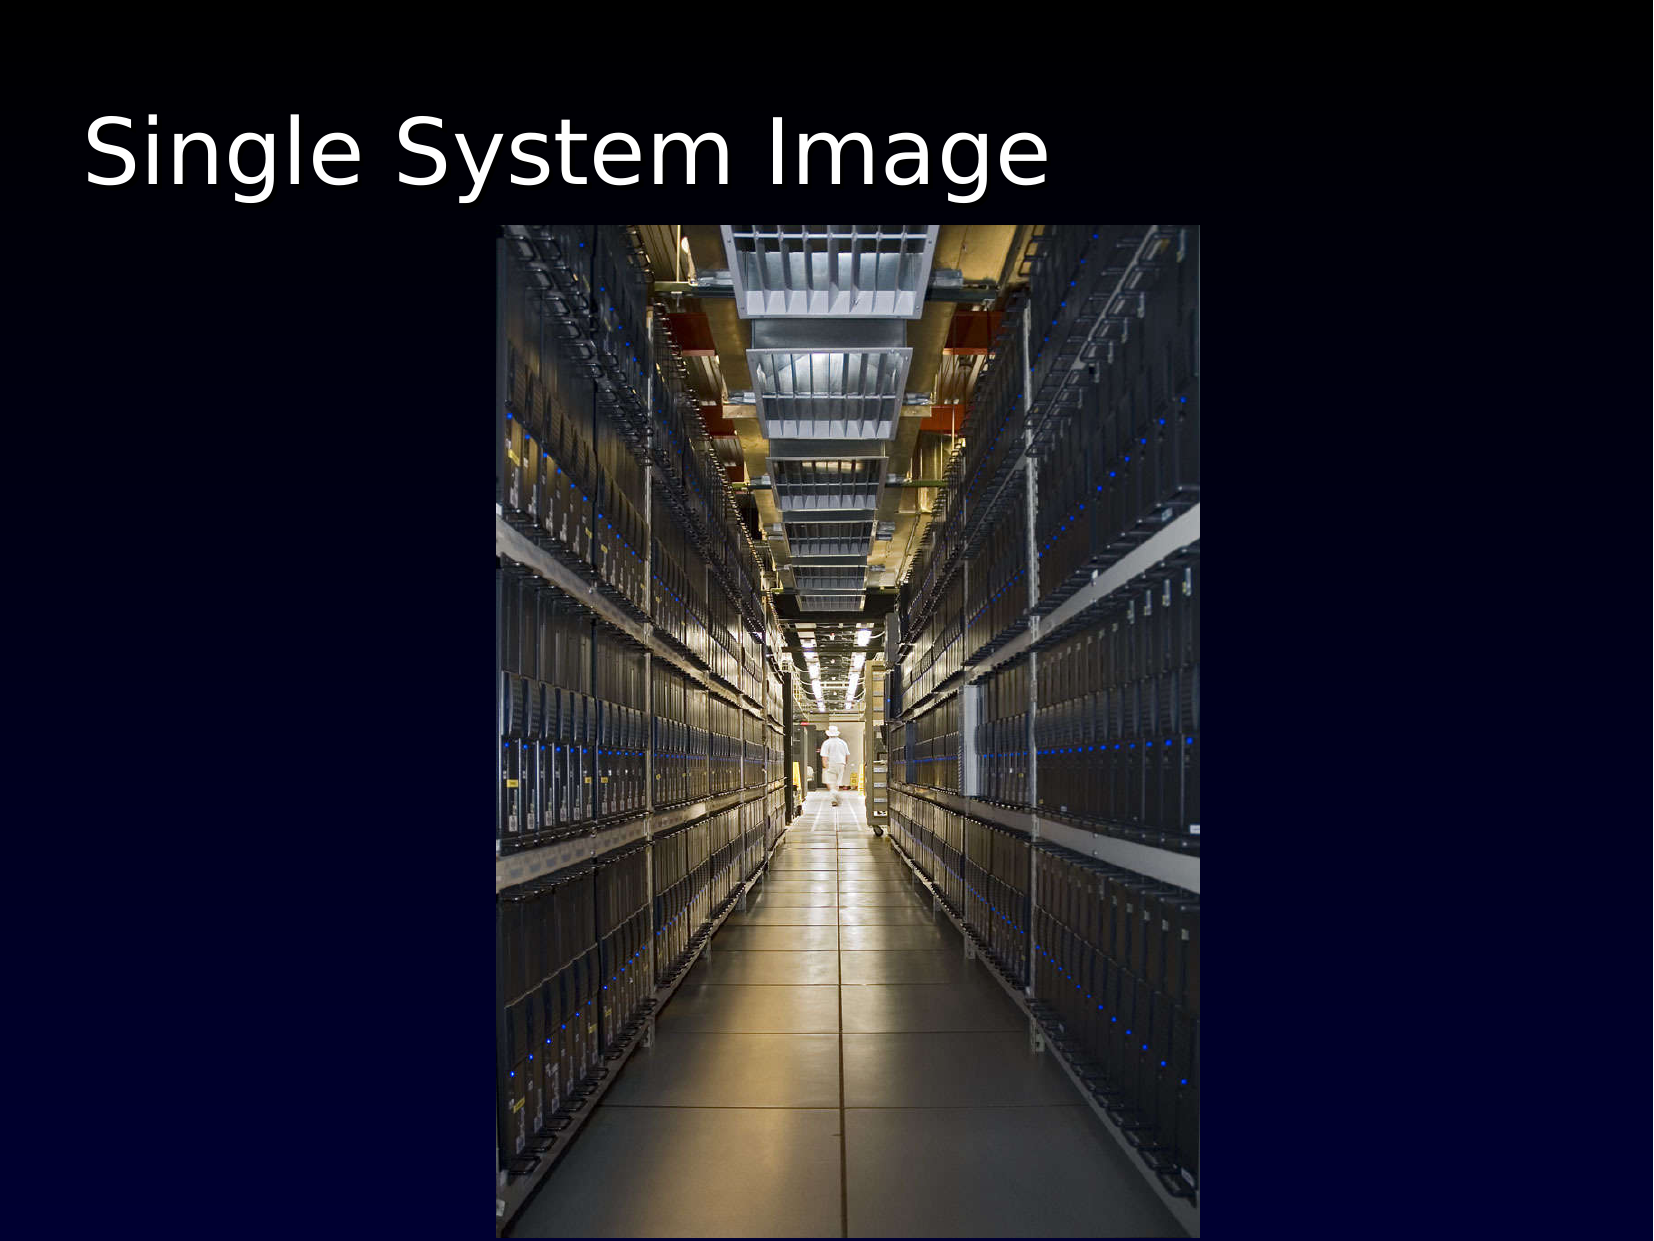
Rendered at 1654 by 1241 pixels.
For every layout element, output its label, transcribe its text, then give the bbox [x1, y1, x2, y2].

picture [496, 225, 1200, 1238]
title Single System Image [82, 56, 1571, 250]
